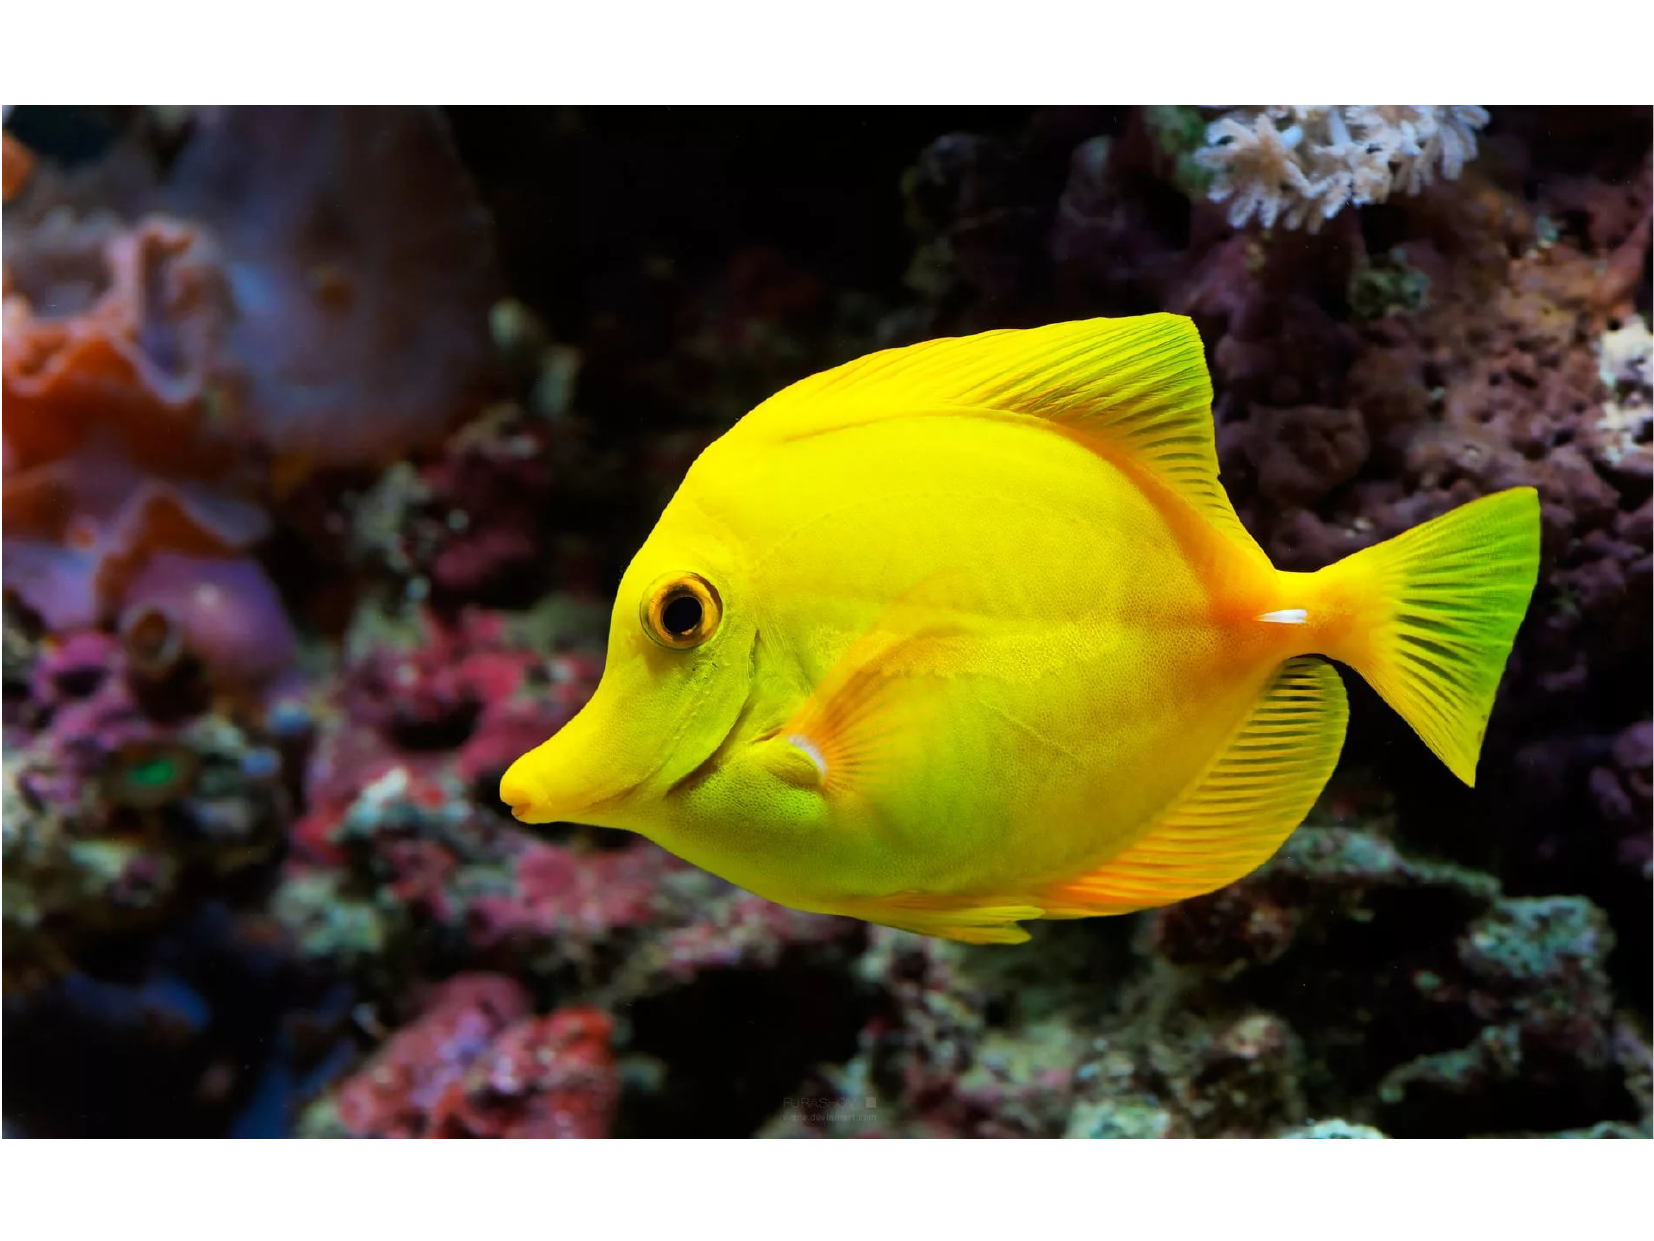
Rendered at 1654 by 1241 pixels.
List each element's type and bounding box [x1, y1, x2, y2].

picture [2, 105, 1654, 1139]
